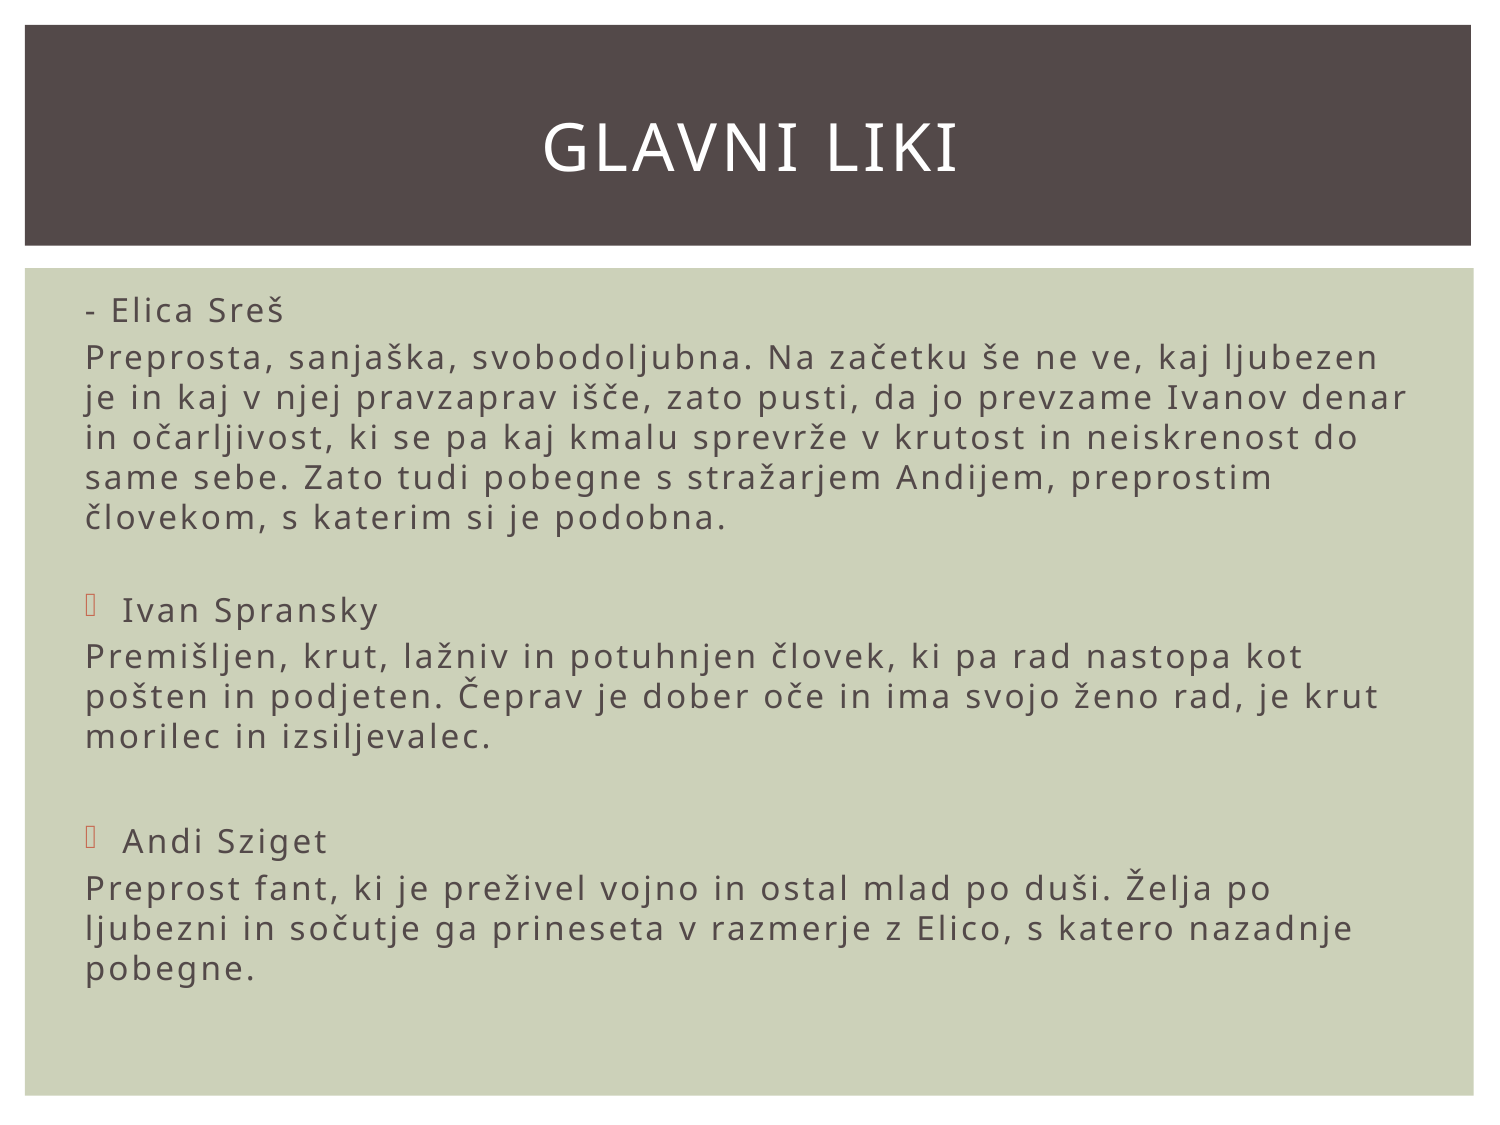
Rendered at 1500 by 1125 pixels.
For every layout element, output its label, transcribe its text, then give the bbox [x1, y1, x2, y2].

title Glavni liki [62, 58, 1438, 232]
list - Elica Sreš Preprosta, sanjaška, svobodoljubna. Na začetku še ne ve, kaj ljubezen je in kaj v njej pravzaprav išče, zato pusti, da jo prevzame Ivanov denar in očarljivost, ki se pa kaj kmalu sprevrže v krutost in neiskrenost do same sebe. Zato tudi pobegne s stražarjem Andijem, preprostim človekom, s katerim si je podobna. Ivan Spransky Premišljen, krut, lažniv in potuhnjen človek, ki pa rad nastopa kot pošten in podjeten. Čeprav je dober oče in ima svojo ženo rad, je krut morilec in izsiljevalec. Andi Sziget Preprost fant, ki je preživel vojno in ostal mlad po duši. Želja po ljubezni in sočutje ga prineseta v razmerje z Elico, s katero nazadnje pobegne. [62, 282, 1442, 1005]
